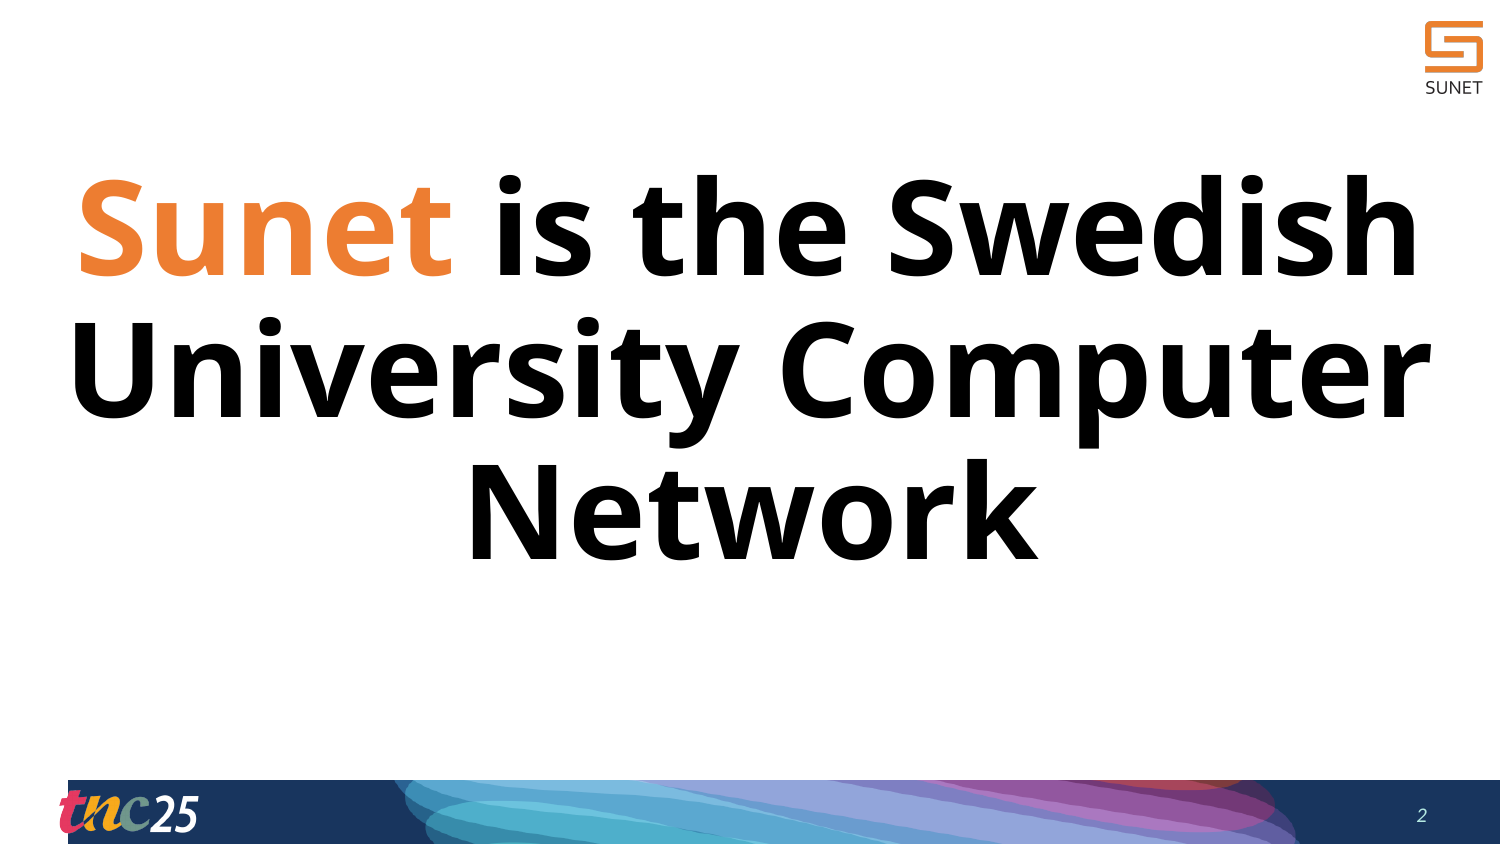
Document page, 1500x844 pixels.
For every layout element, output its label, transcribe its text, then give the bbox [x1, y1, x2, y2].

picture [1425, 21, 1483, 94]
title Sunet is the Swedish University Computer Network [0, 150, 1500, 601]
picture [344, 780, 1500, 844]
picture [57, 790, 199, 836]
